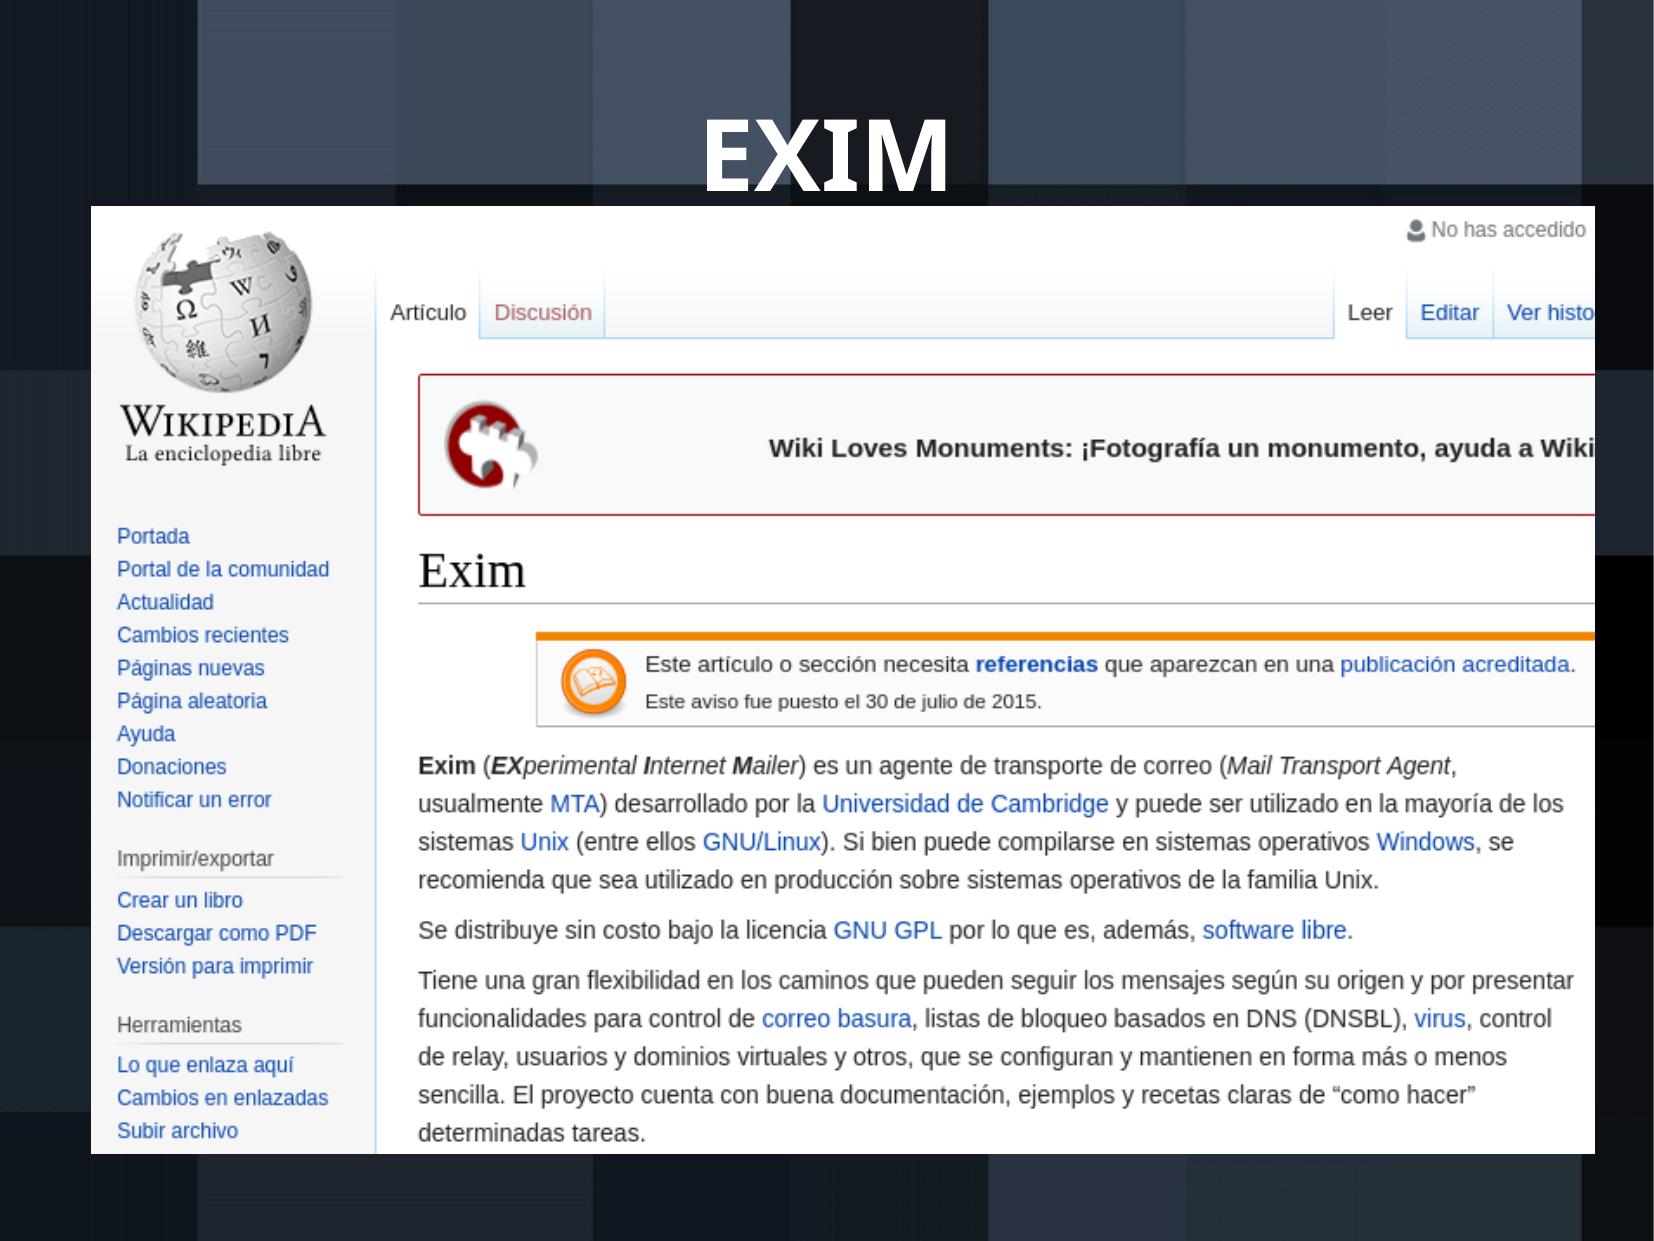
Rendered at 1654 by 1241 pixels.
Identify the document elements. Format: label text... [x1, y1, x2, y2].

title EXIM [82, 49, 1571, 257]
picture [0, 0, 1654, 1241]
